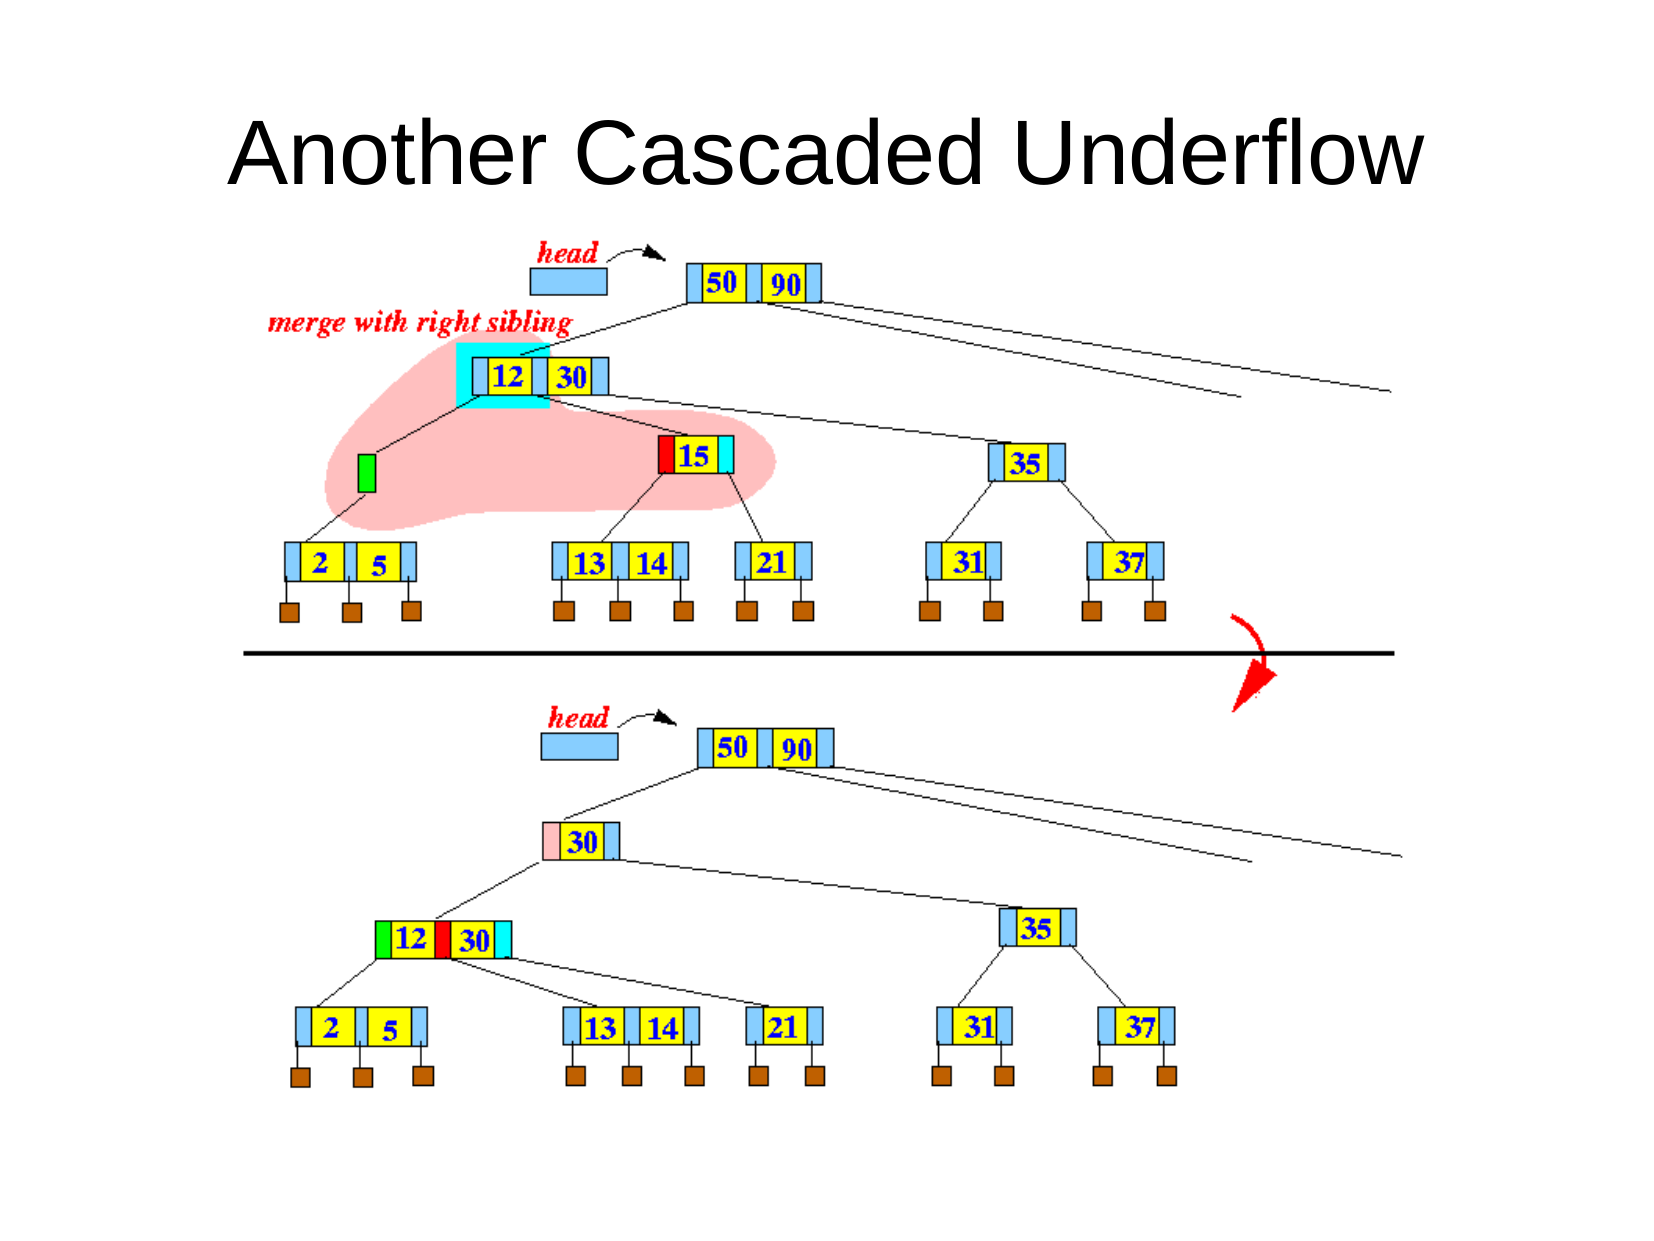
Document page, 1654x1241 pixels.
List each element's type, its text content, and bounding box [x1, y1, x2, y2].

title Another Cascaded Underflow [82, 56, 1571, 250]
picture [214, 224, 1426, 1110]
